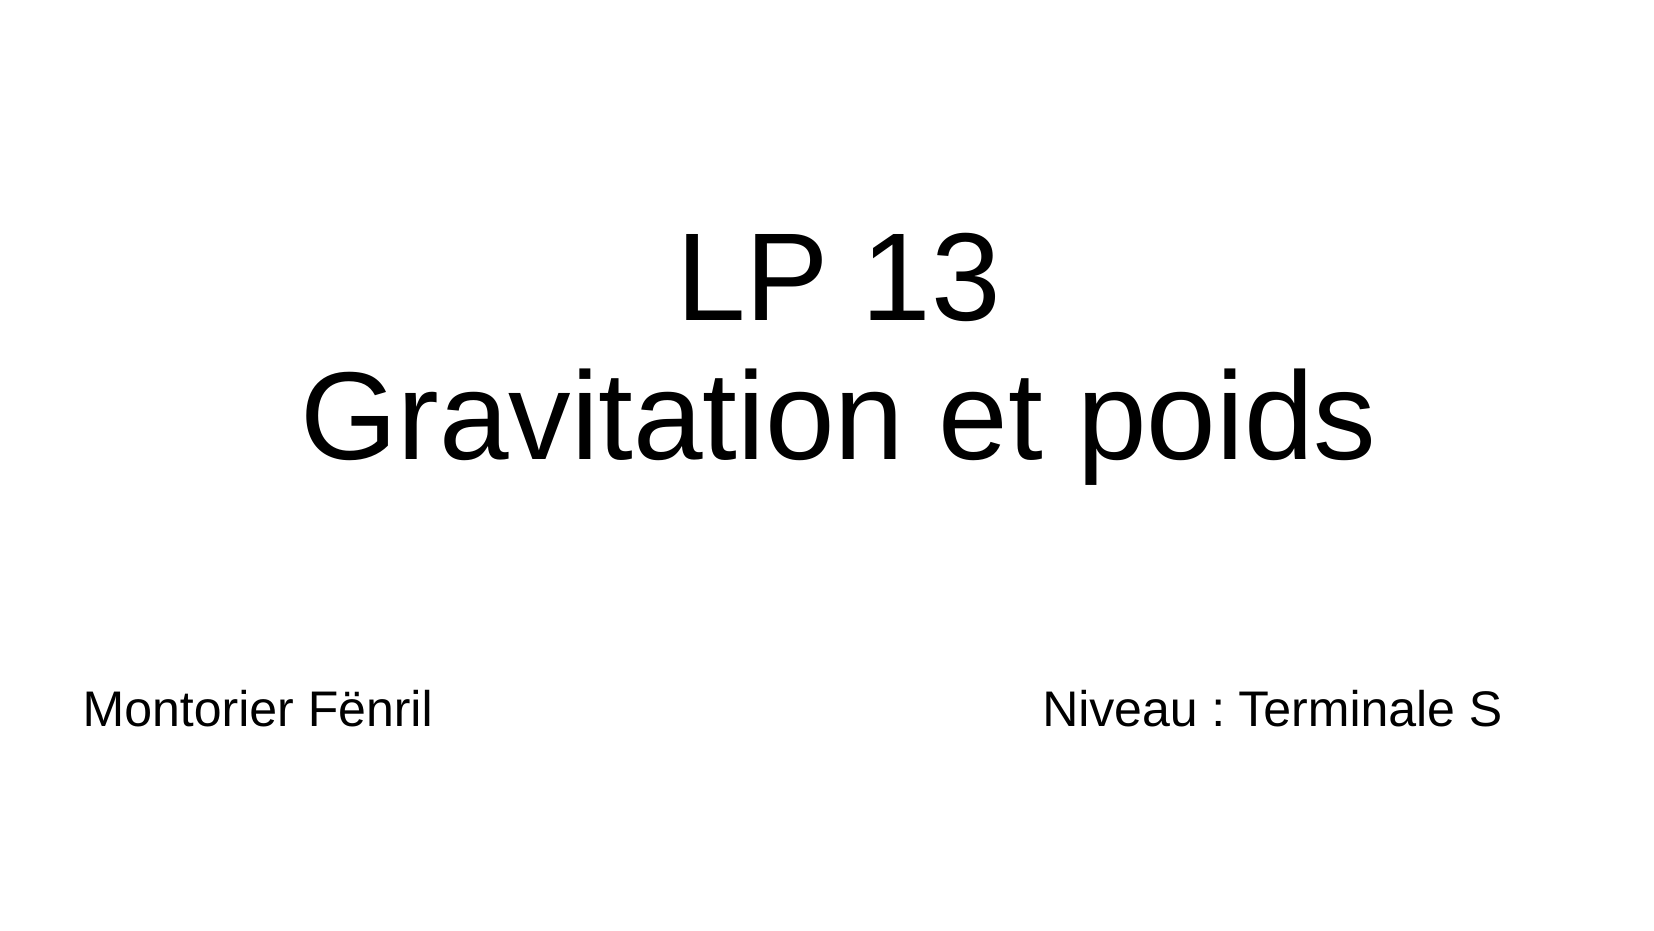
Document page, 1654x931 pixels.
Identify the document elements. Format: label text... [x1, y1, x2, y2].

title LP 13 Gravitation et poids [94, 136, 1583, 557]
subtitle Montorier Fënril Niveau : Terminale S [82, 661, 1571, 758]
